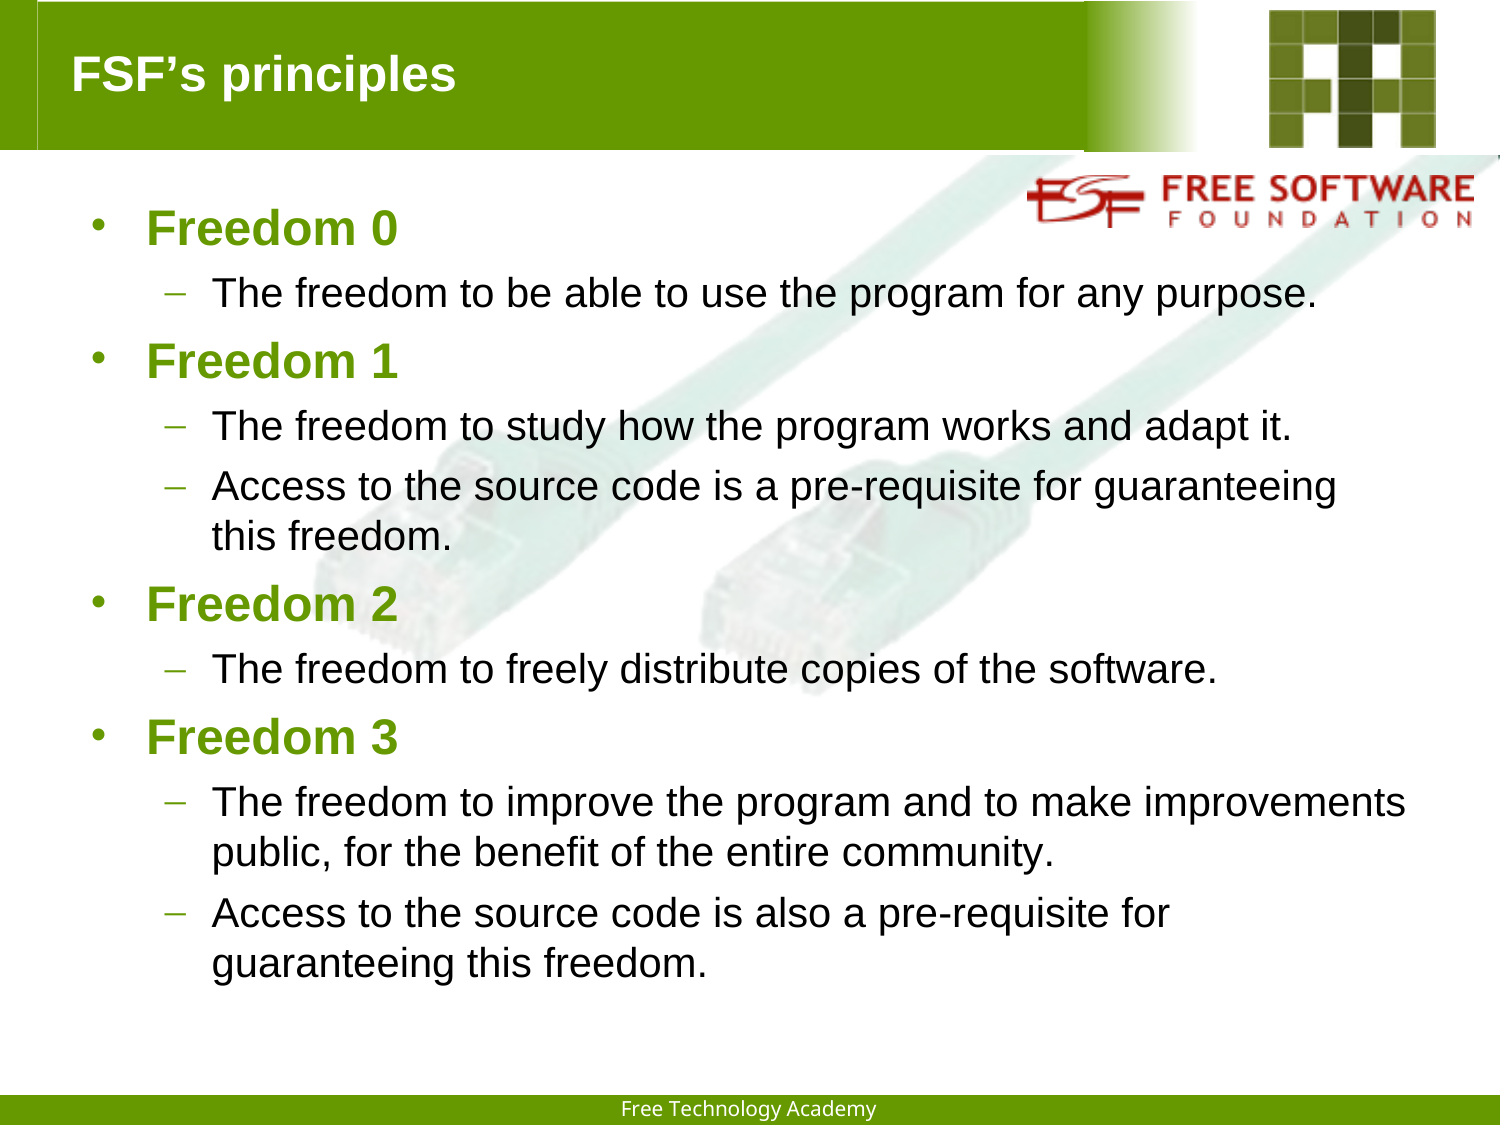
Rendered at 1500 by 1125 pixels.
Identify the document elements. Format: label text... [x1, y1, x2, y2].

title FSF’s principles [56, 1, 1107, 152]
picture [1269, 10, 1436, 148]
list Freedom 0 The freedom to be able to use the program for any purpose. Freedom 1 The freedom to study how the program works and adapt it. Access to the source code is a pre-requisite for guaranteeing this freedom. Freedom 2 The freedom to freely distribute copies of the software. Freedom 3 The freedom to improve the program and to make improvements public, for the benefit of the entire community. Access to the source code is also a pre-requisite for guaranteeing this freedom. [75, 187, 1426, 1052]
picture [1027, 175, 1474, 228]
